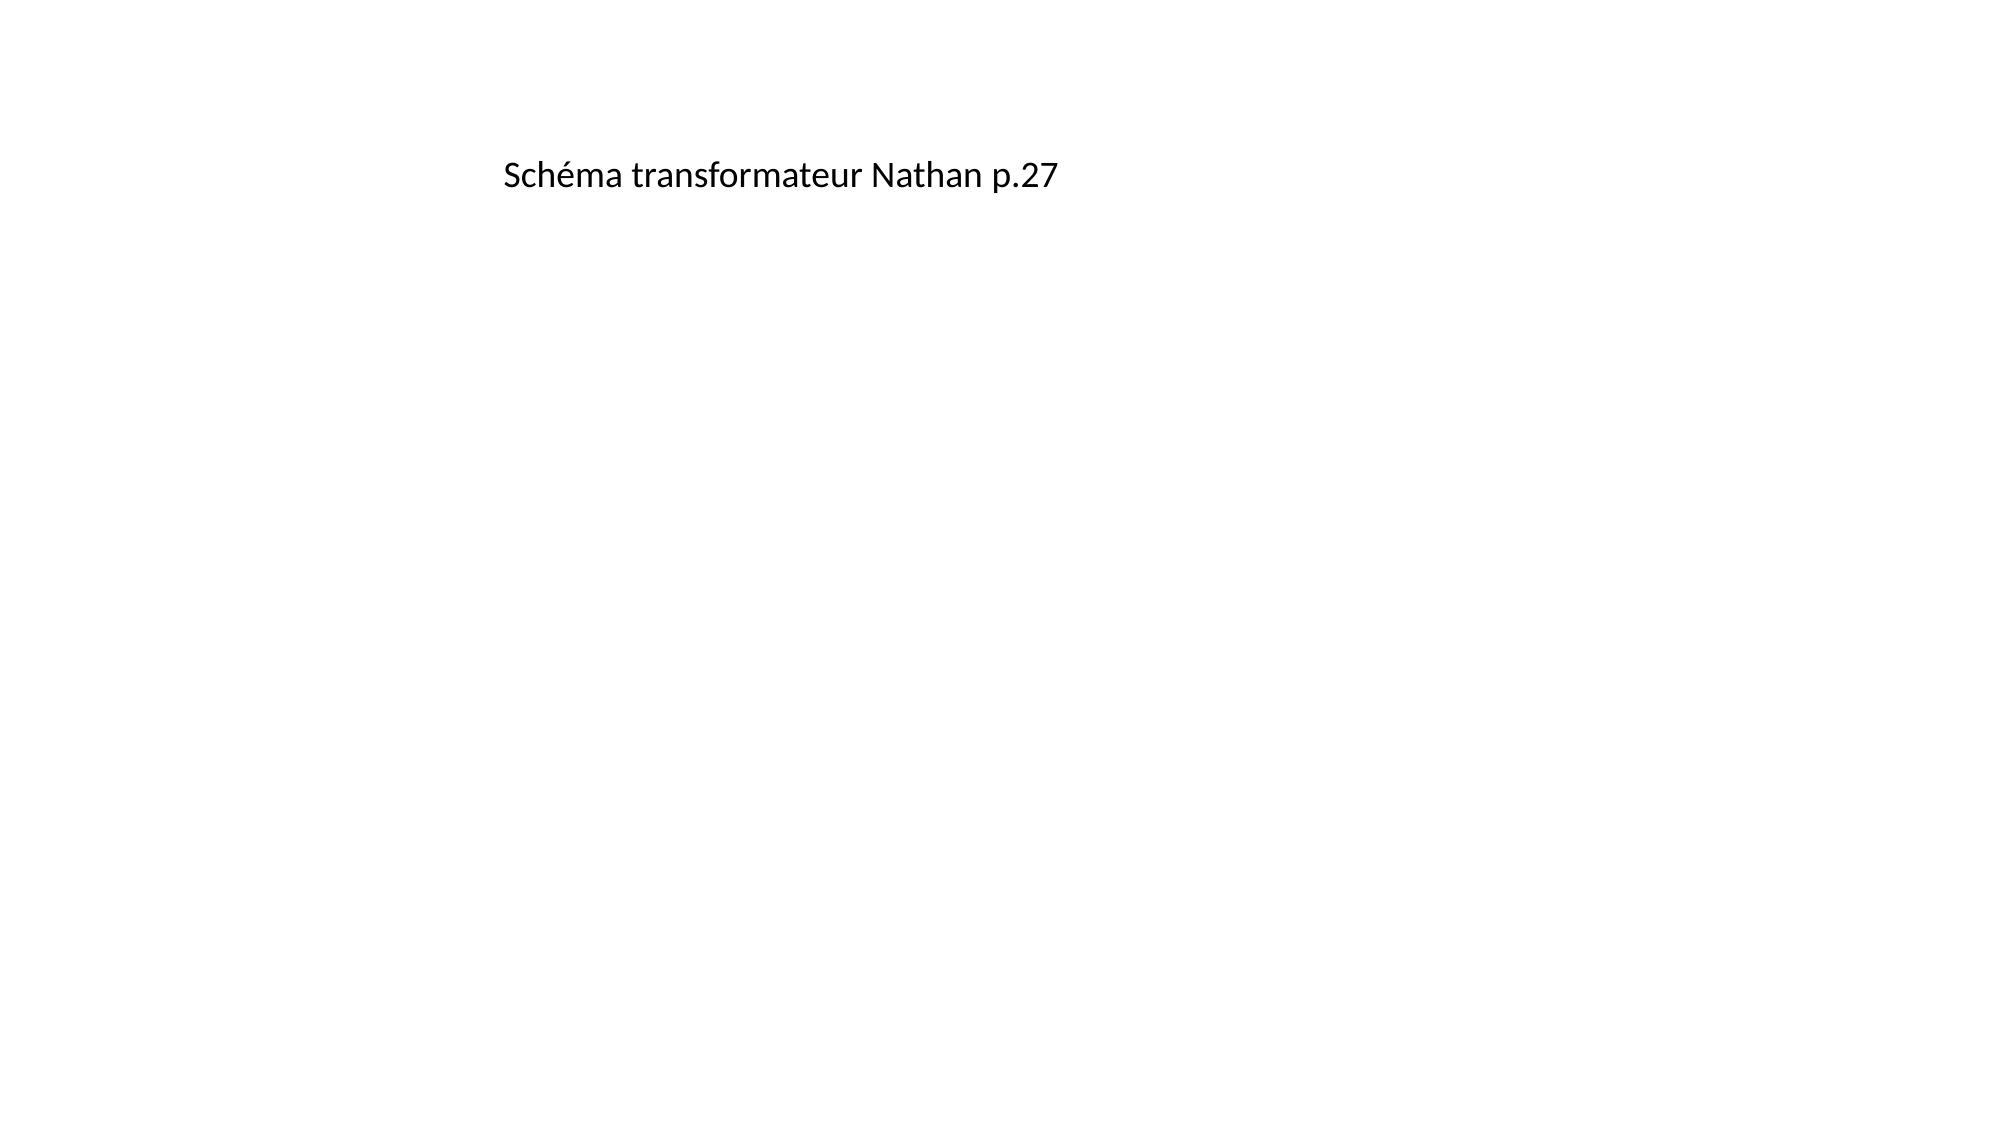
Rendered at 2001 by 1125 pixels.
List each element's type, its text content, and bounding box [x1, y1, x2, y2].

text_box Schéma transformateur Nathan p.27 [488, 142, 1617, 203]
